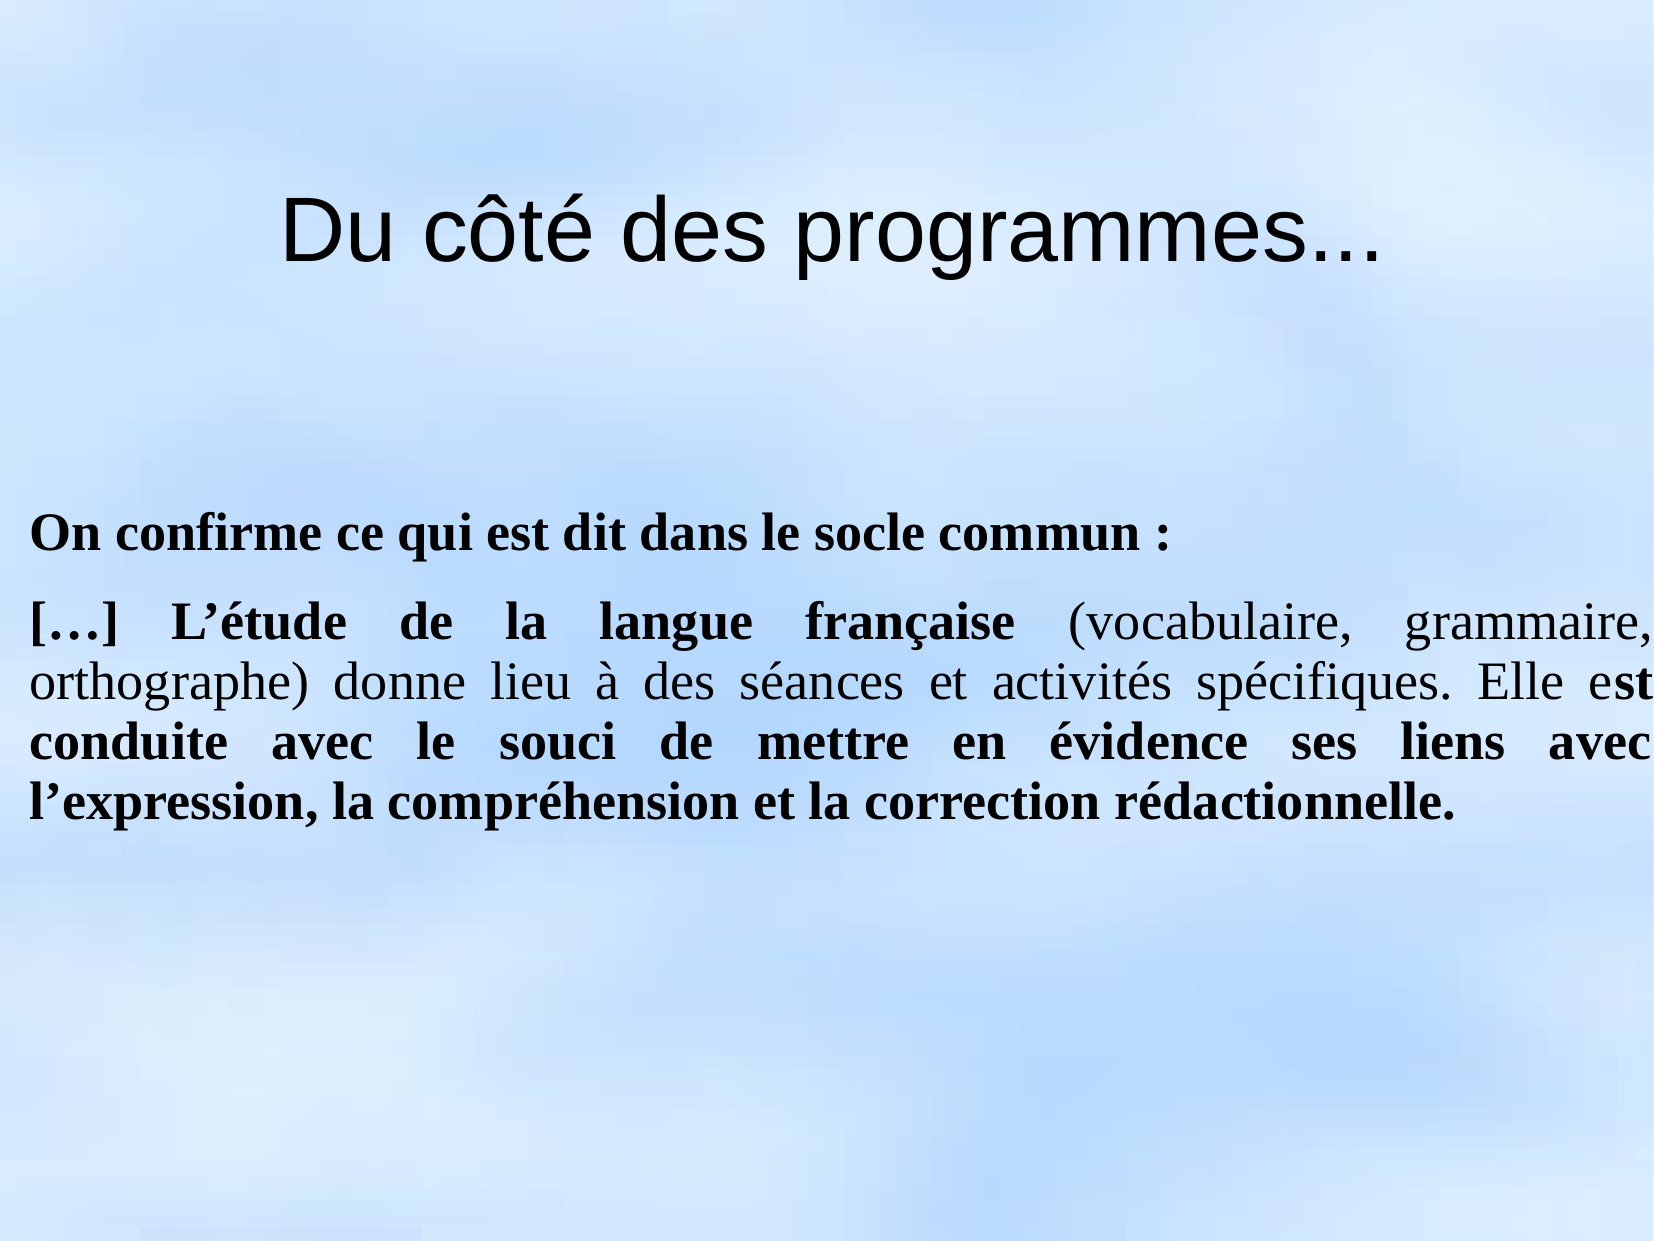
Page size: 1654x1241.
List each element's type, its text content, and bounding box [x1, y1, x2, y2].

title Du côté des programmes... [88, 141, 1577, 319]
list On confirme ce qui est dit dans le socle commun : […] L’étude de la langue française (vocabulaire, grammaire, orthographe) donne lieu à des séances et activités spécifiques. Elle est conduite avec le souci de mettre en évidence ses liens avec l’expression, la compréhension et la correction rédactionnelle. [29, 501, 1654, 1123]
picture [0, 0, 1654, 1241]
